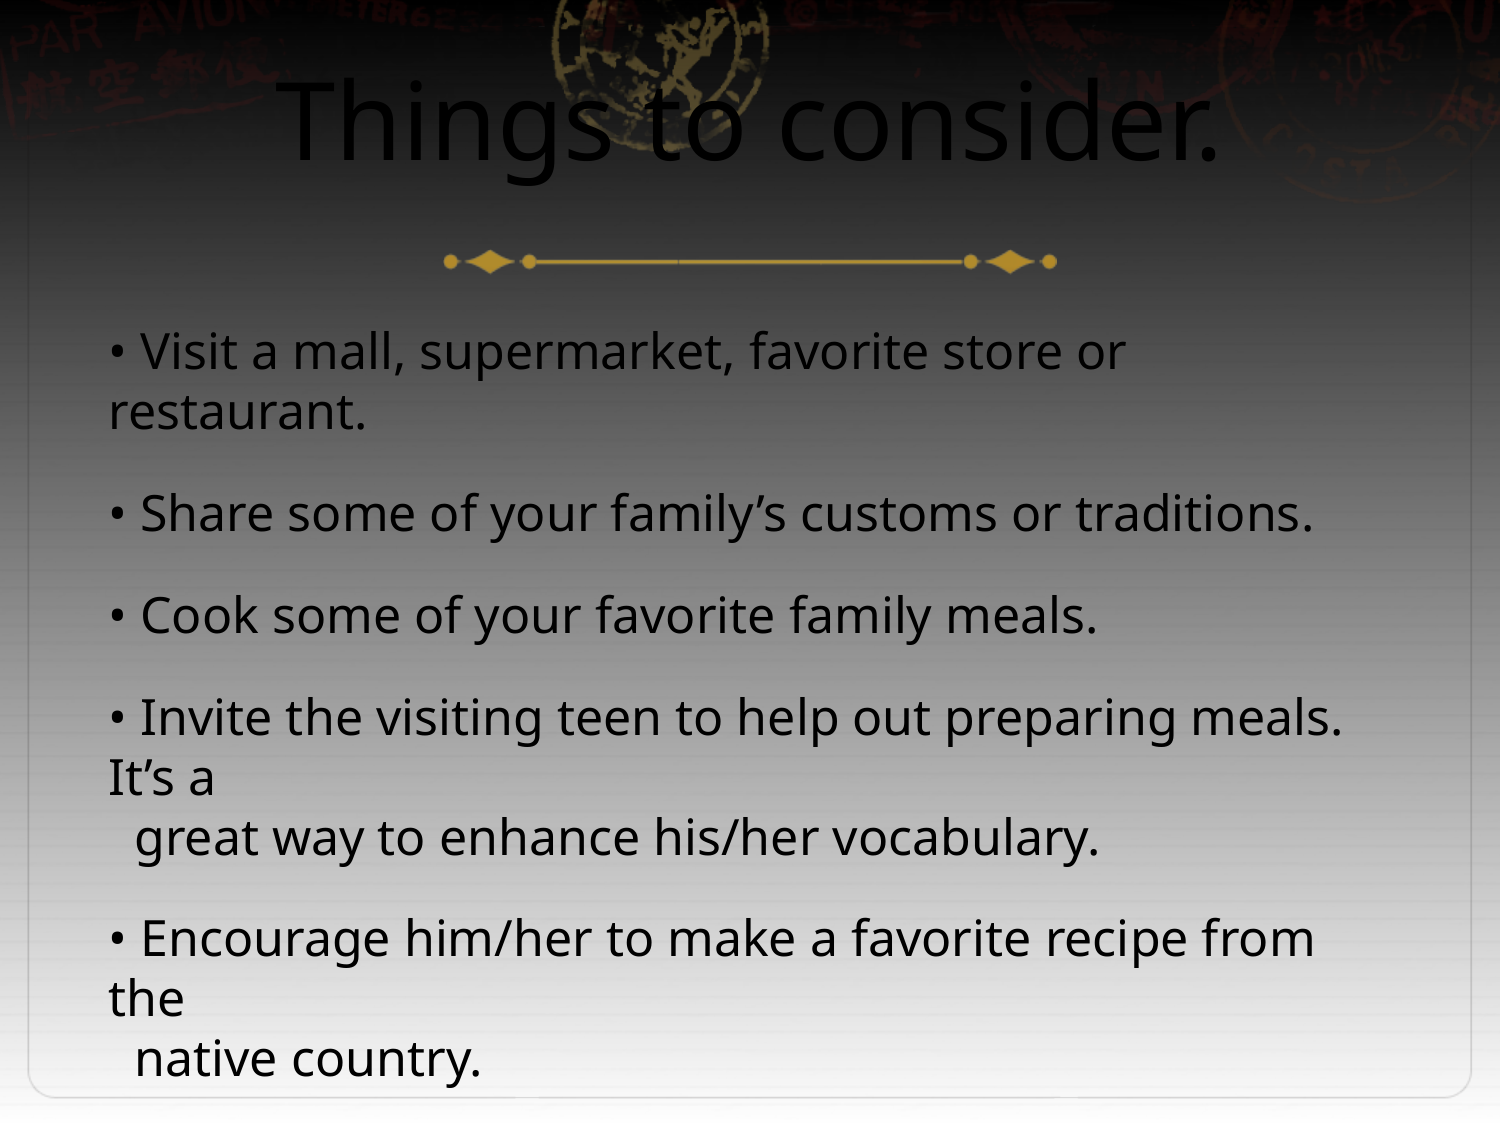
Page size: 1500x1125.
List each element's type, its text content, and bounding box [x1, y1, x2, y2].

list • Visit a mall, supermarket, favorite store or restaurant. • Share some of your family’s customs or traditions. • Cook some of your favorite family meals. • Invite the visiting teen to help out preparing meals. It’s a great way to enhance his/her vocabulary. • Encourage him/her to make a favorite recipe from the native country. [93, 312, 1407, 1027]
title Things to consider. [93, 45, 1407, 233]
picture [0, 0, 1500, 1125]
